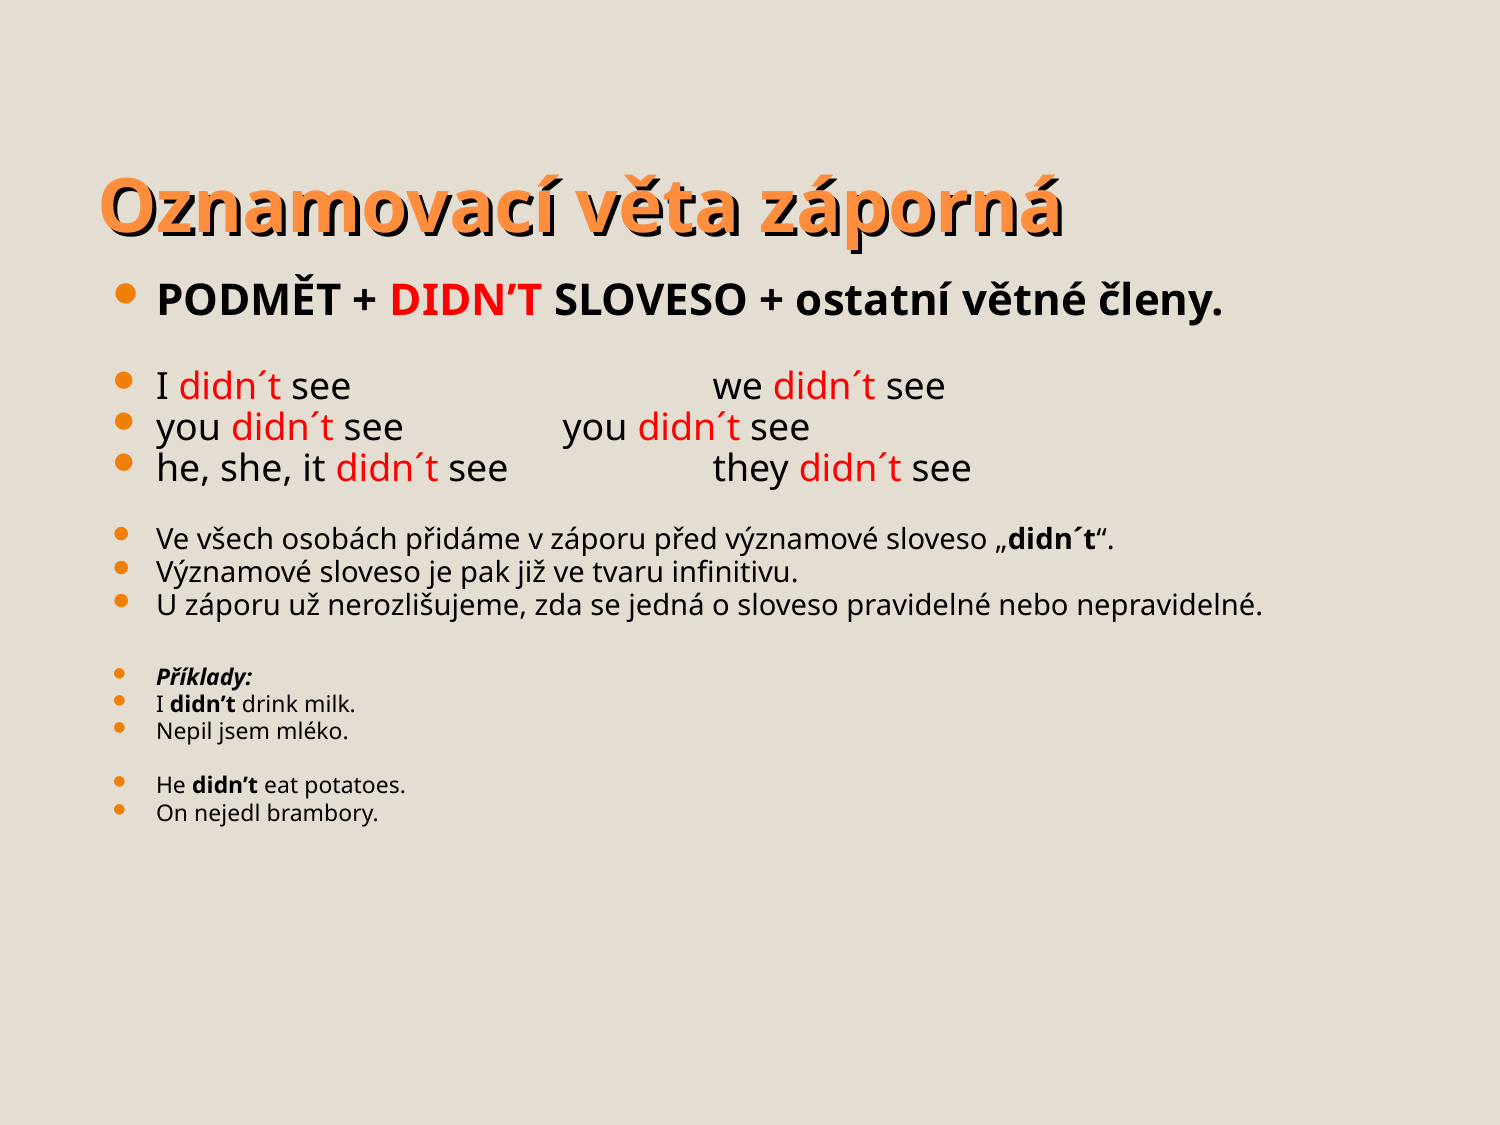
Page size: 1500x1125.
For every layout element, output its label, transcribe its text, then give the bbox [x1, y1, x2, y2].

list PODMĚT + DIDN’T SLOVESO + ostatní větné členy. I didn´t see we didn´t see you didn´t see you didn´t see he, she, it didn´t see they didn´t see Ve všech osobách přidáme v záporu před významové sloveso „didn´t“. Významové sloveso je pak již ve tvaru infinitivu. U záporu už nerozlišujeme, zda se jedná o sloveso pravidelné nebo nepravidelné. Příklady: I didn’t drink milk. Nepil jsem mléko. He didn’t eat potatoes. On nejedl brambory. [82, 267, 1426, 955]
title Oznamovací věta záporná [82, 82, 1426, 256]
